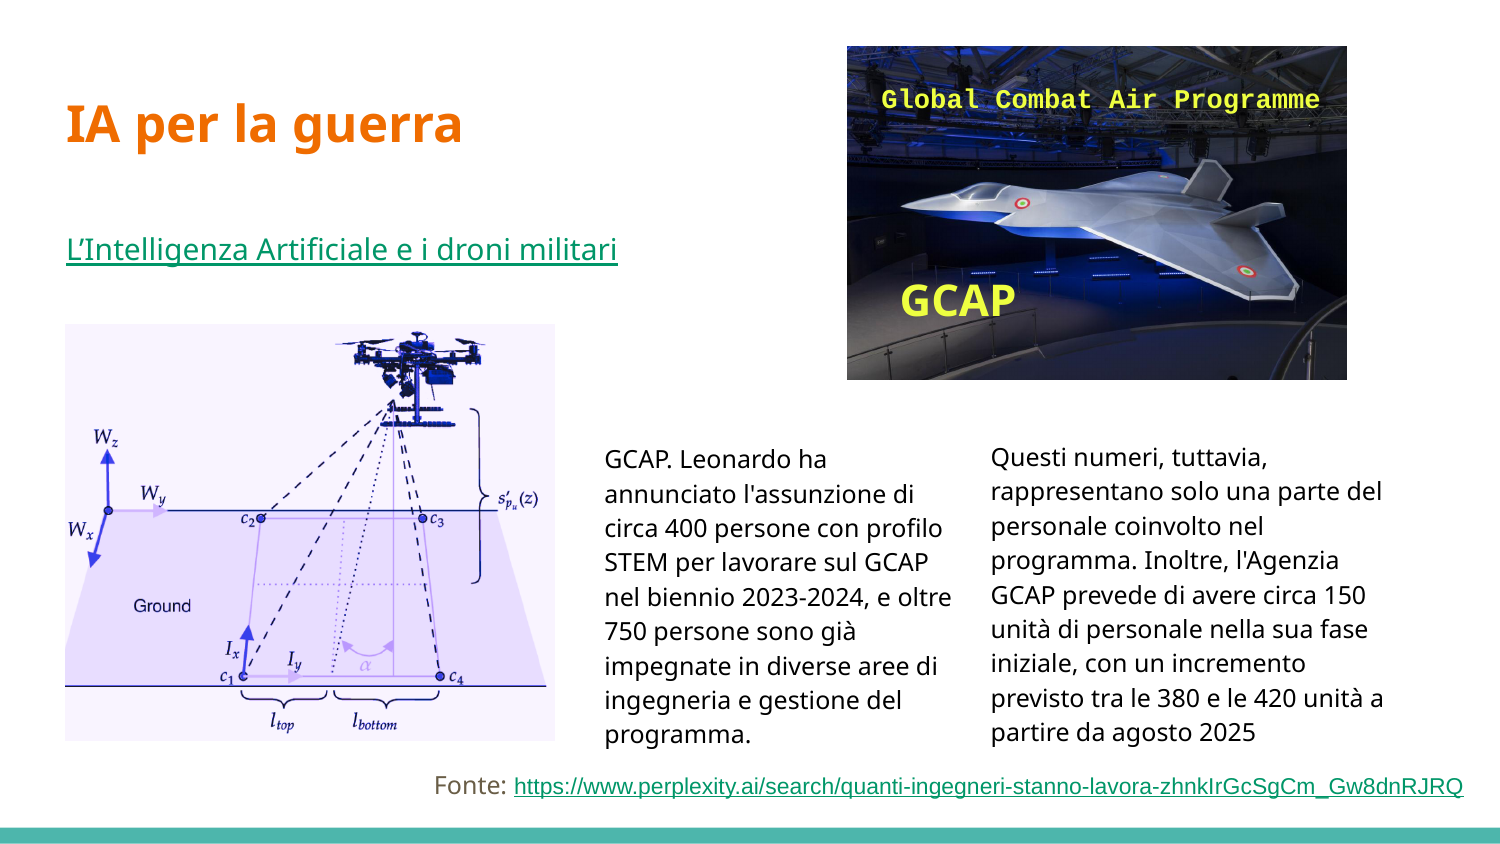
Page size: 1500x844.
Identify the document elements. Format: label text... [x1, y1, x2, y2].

picture [847, 46, 1347, 380]
title IA per la guerra [51, 72, 489, 189]
text_box Questi numeri, tuttavia, rappresentano solo una parte del personale coinvolto nel programma. Inoltre, l'Agenzia GCAP prevede di avere circa 150 unità di personale nella sua fase iniziale, con un incremento previsto tra le 380 e le 420 unità a partire da agosto 2025 [975, 421, 1413, 733]
list L’Intelligenza Artificiale e i droni militari [51, 207, 779, 285]
text_box Fonte: https://www.perplexity.ai/search/quanti-ingegneri-stanno-lavora-zhnkIrGcSgCm_Gw8dnRJRQ [419, 754, 1481, 807]
text_box GCAP. Leonardo ha annunciato l'assunzione di circa 400 persone con profilo STEM per lavorare sul GCAP nel biennio 2023-2024, e oltre 750 persone sono già impegnate in diverse aree di ingegneria e gestione del programma. [589, 424, 976, 751]
text_box Global Combat Air Programme [866, 53, 1407, 129]
picture [65, 324, 565, 741]
text_box GCAP [884, 257, 1108, 335]
